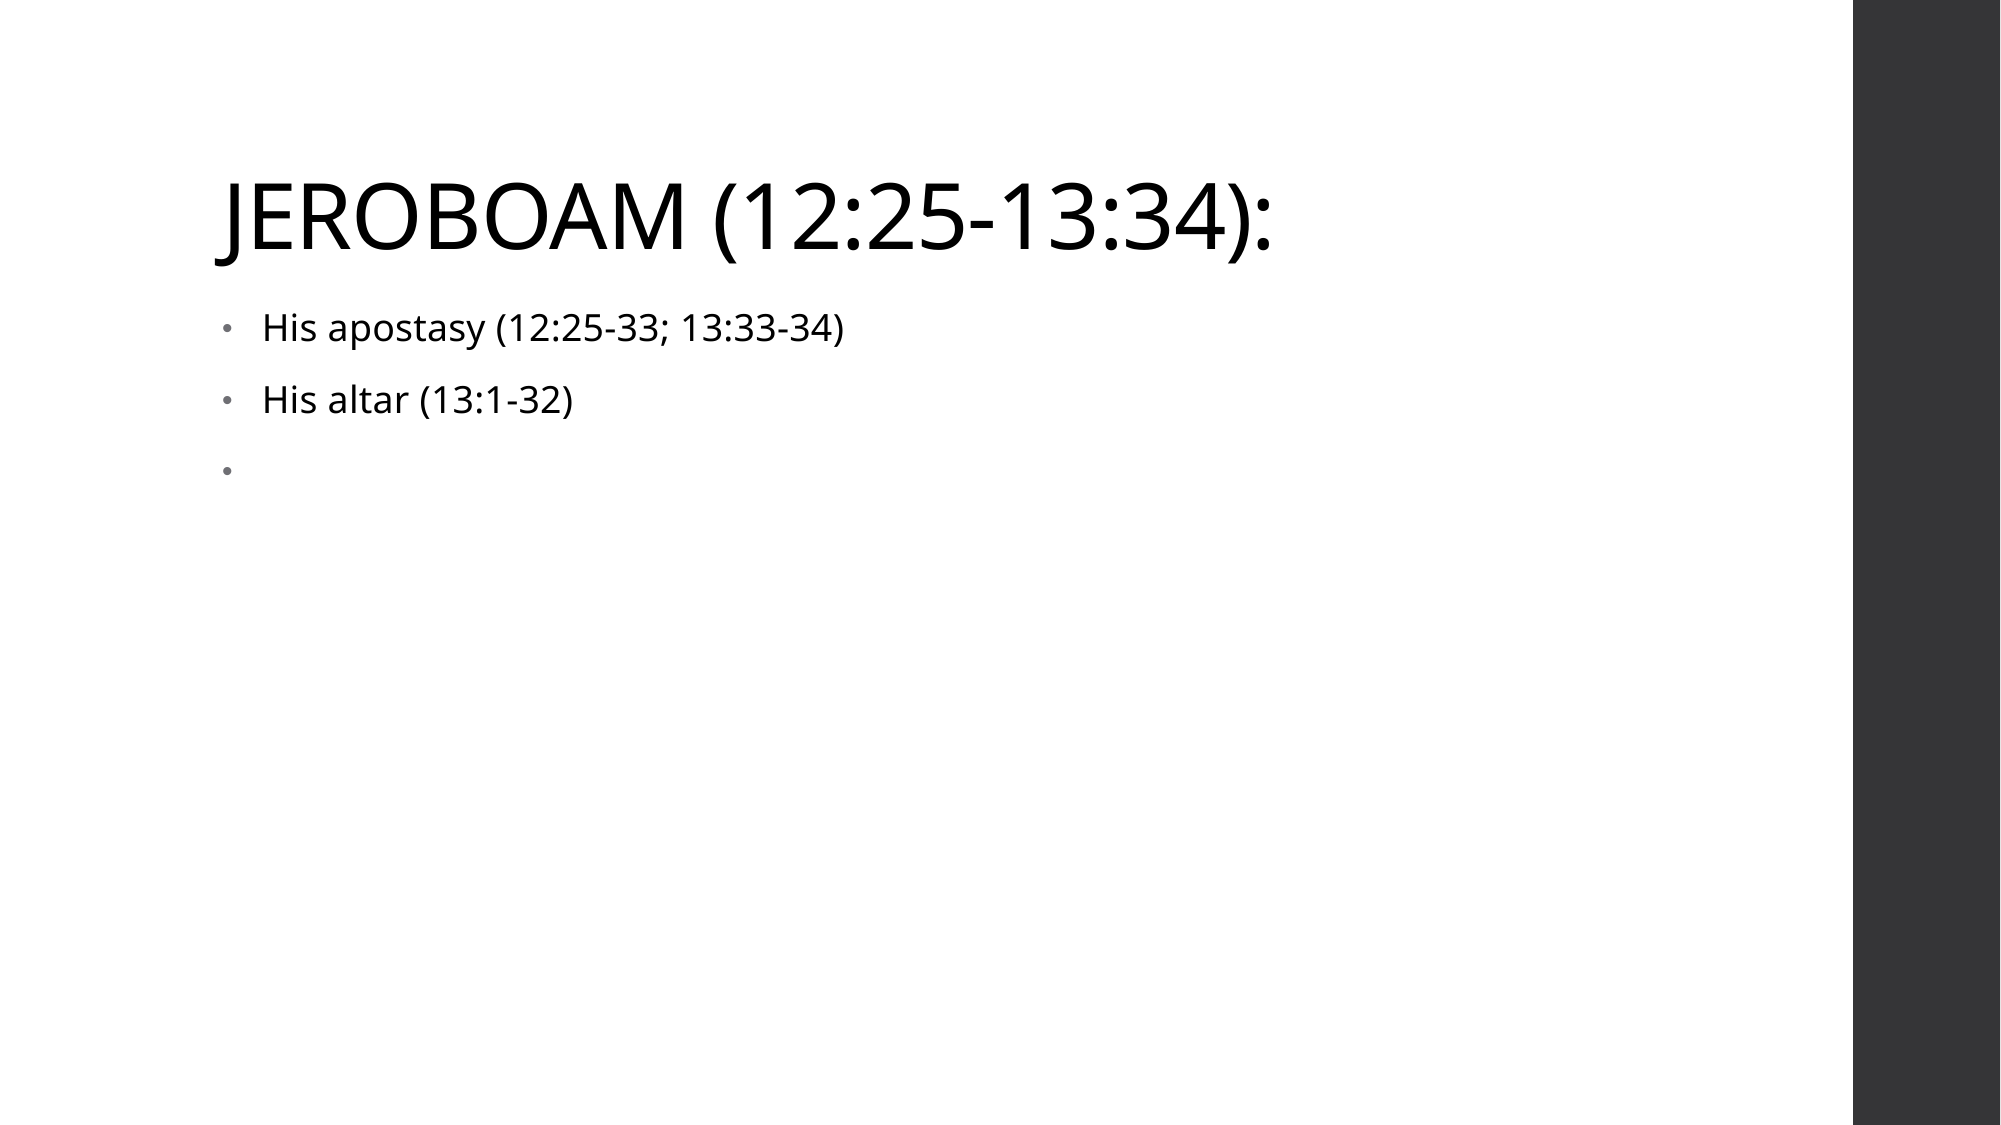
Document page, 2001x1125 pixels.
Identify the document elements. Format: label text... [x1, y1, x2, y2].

list His apostasy (12:25-33; 13:33-34) His altar (13:1-32) [206, 299, 1617, 1014]
title JEROBOAM (12:25-13:34): [206, 60, 1797, 278]
